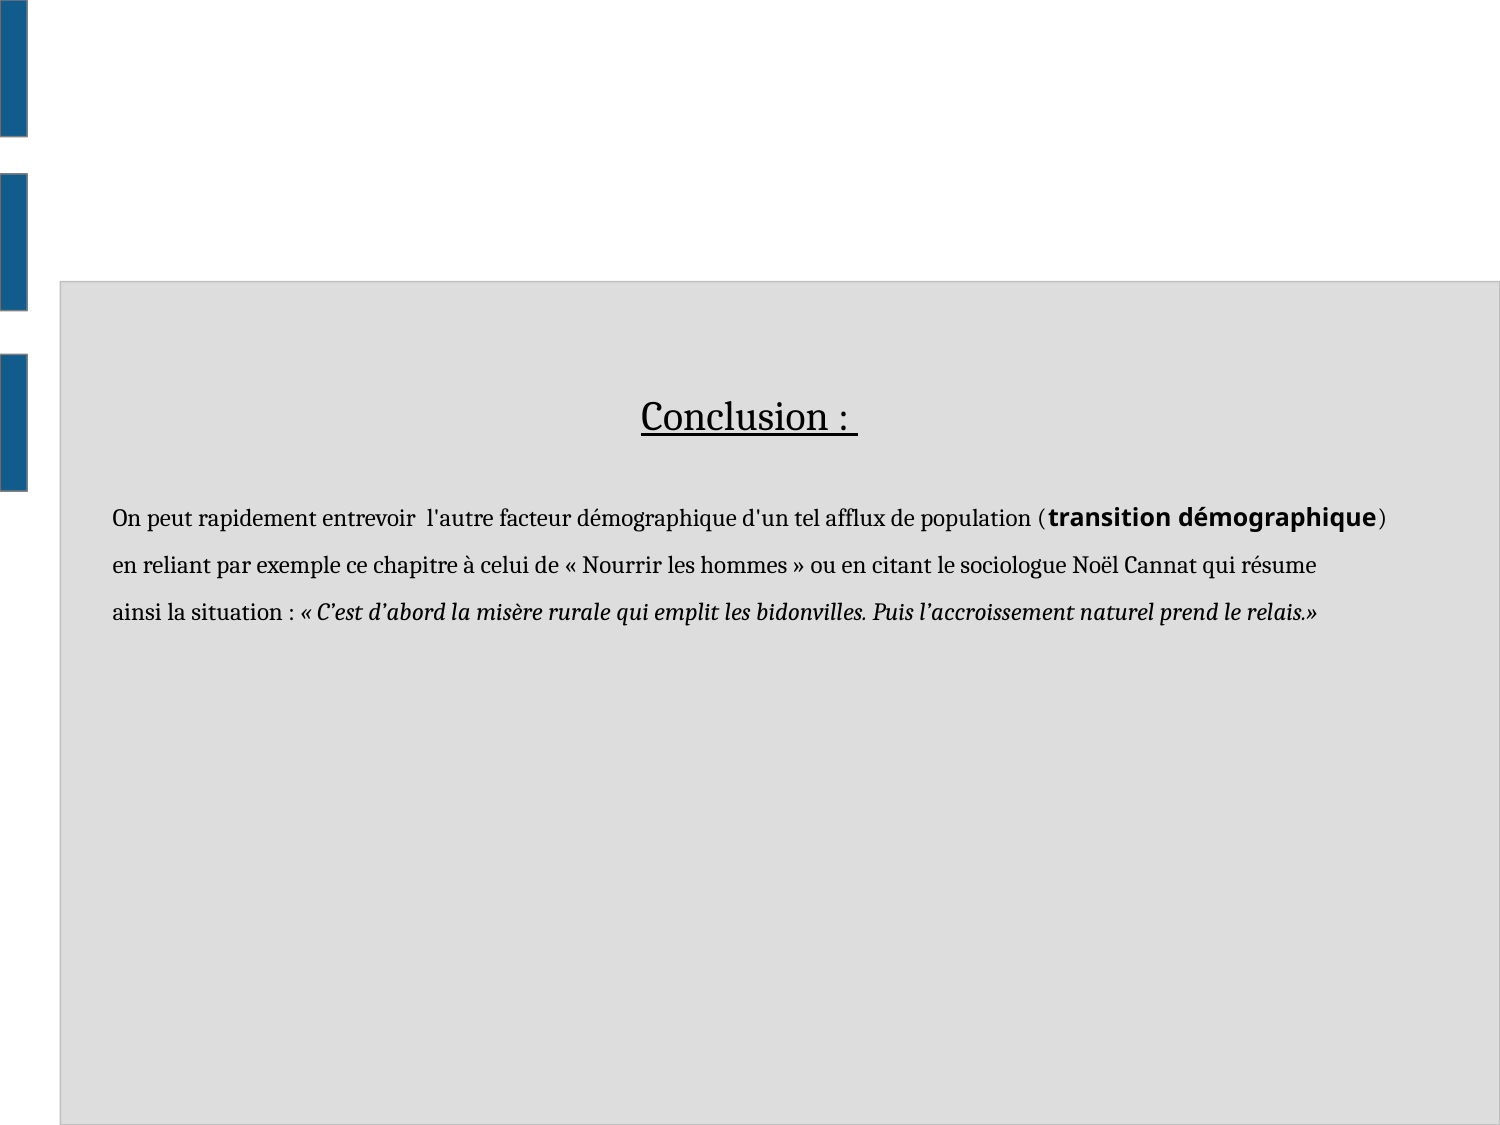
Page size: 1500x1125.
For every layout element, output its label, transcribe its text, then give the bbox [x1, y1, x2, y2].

text_box Conclusion : On peut rapidement entrevoir l'autre facteur démographique d'un tel afflux de population (transition démographique) en reliant par exemple ce chapitre à celui de « Nourrir les hommes » ou en citant le sociologue Noël Cannat qui résume ainsi la situation : « C’est d’abord la misère rurale qui emplit les bidonvilles. Puis l’accroissement naturel prend le relais.» [112, 80, 1388, 981]
